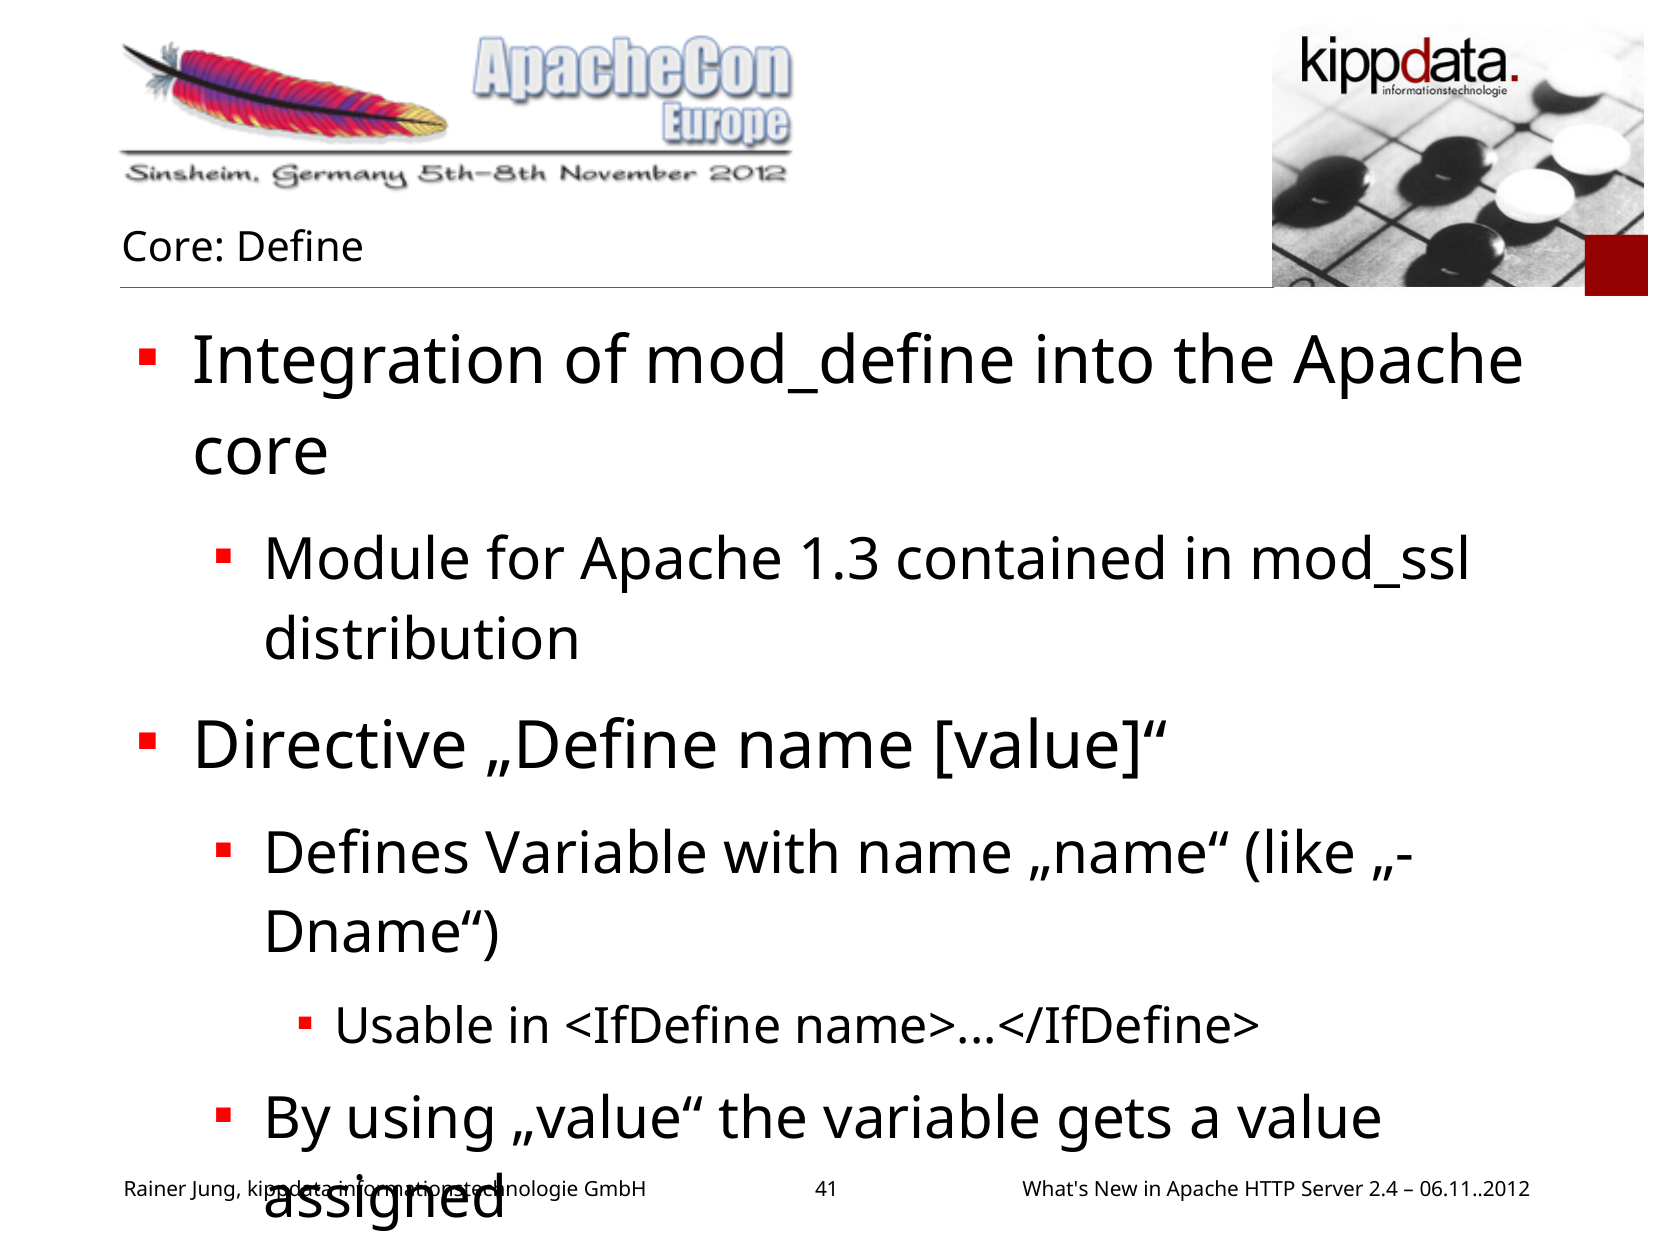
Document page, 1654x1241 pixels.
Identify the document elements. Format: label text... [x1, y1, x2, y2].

picture [1272, 5, 1648, 302]
picture [113, 32, 797, 195]
title Core: Define [121, 204, 1242, 286]
list Integration of mod_define into the Apache core Module for Apache 1.3 contained in mod_ssl distribution Directive „Define name [value]“ Defines Variable with name „name“ (like „-Dname“) Usable in <IfDefine name>...</IfDefine> By using „value“ the variable gets a value assigned Can be referenced in arbitrary places in the configuration using the syntax ${name} ! Already worked in 2.0 using OS environment variables But using „Define“ you can change the values gracefully [121, 312, 1534, 1150]
